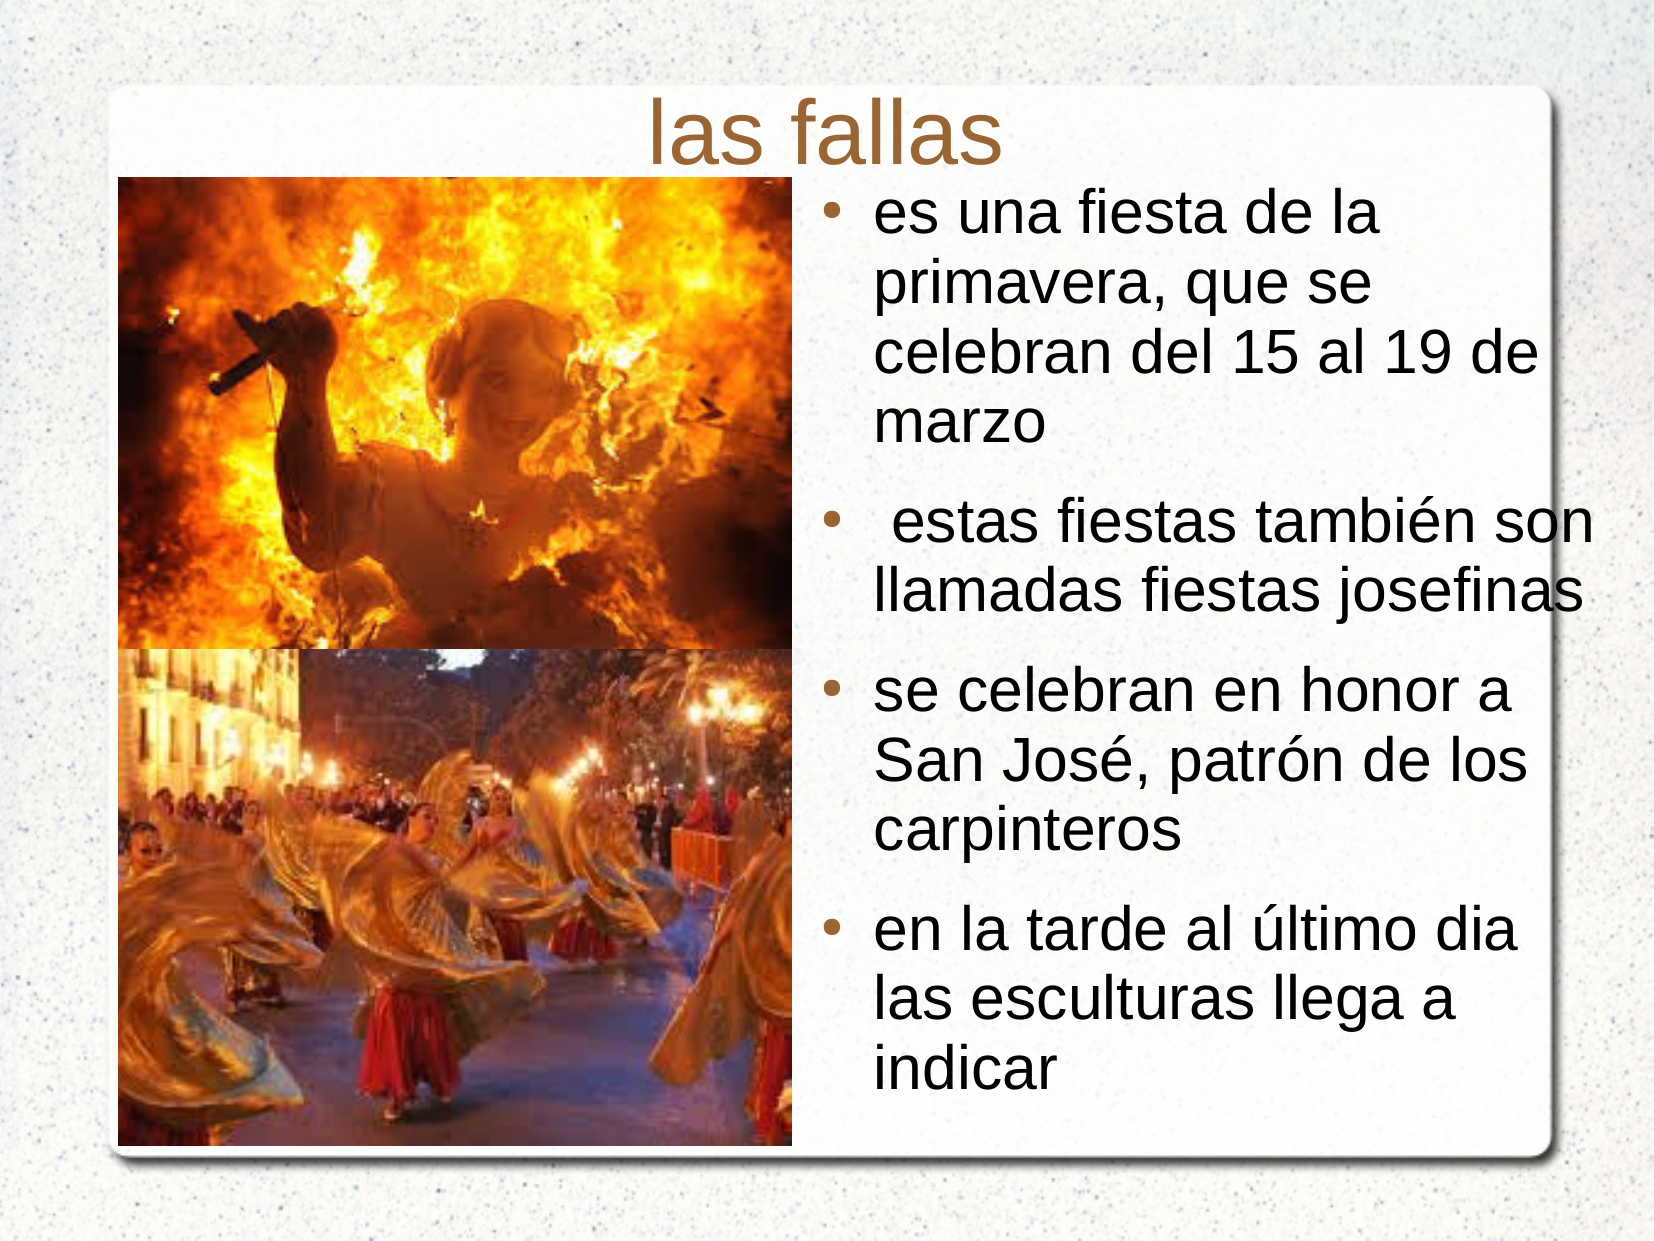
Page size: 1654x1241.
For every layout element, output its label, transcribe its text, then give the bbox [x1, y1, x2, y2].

list es una fiesta de la primavera, que se celebran del 15 al 19 de marzo estas fiestas también son llamadas fiestas josefinas se celebran en honor a San José, patrón de los carpinteros en la tarde al último dia las esculturas llega a indicar [803, 177, 1614, 1100]
picture [0, 0, 1654, 1241]
title las fallas [118, 29, 1536, 237]
